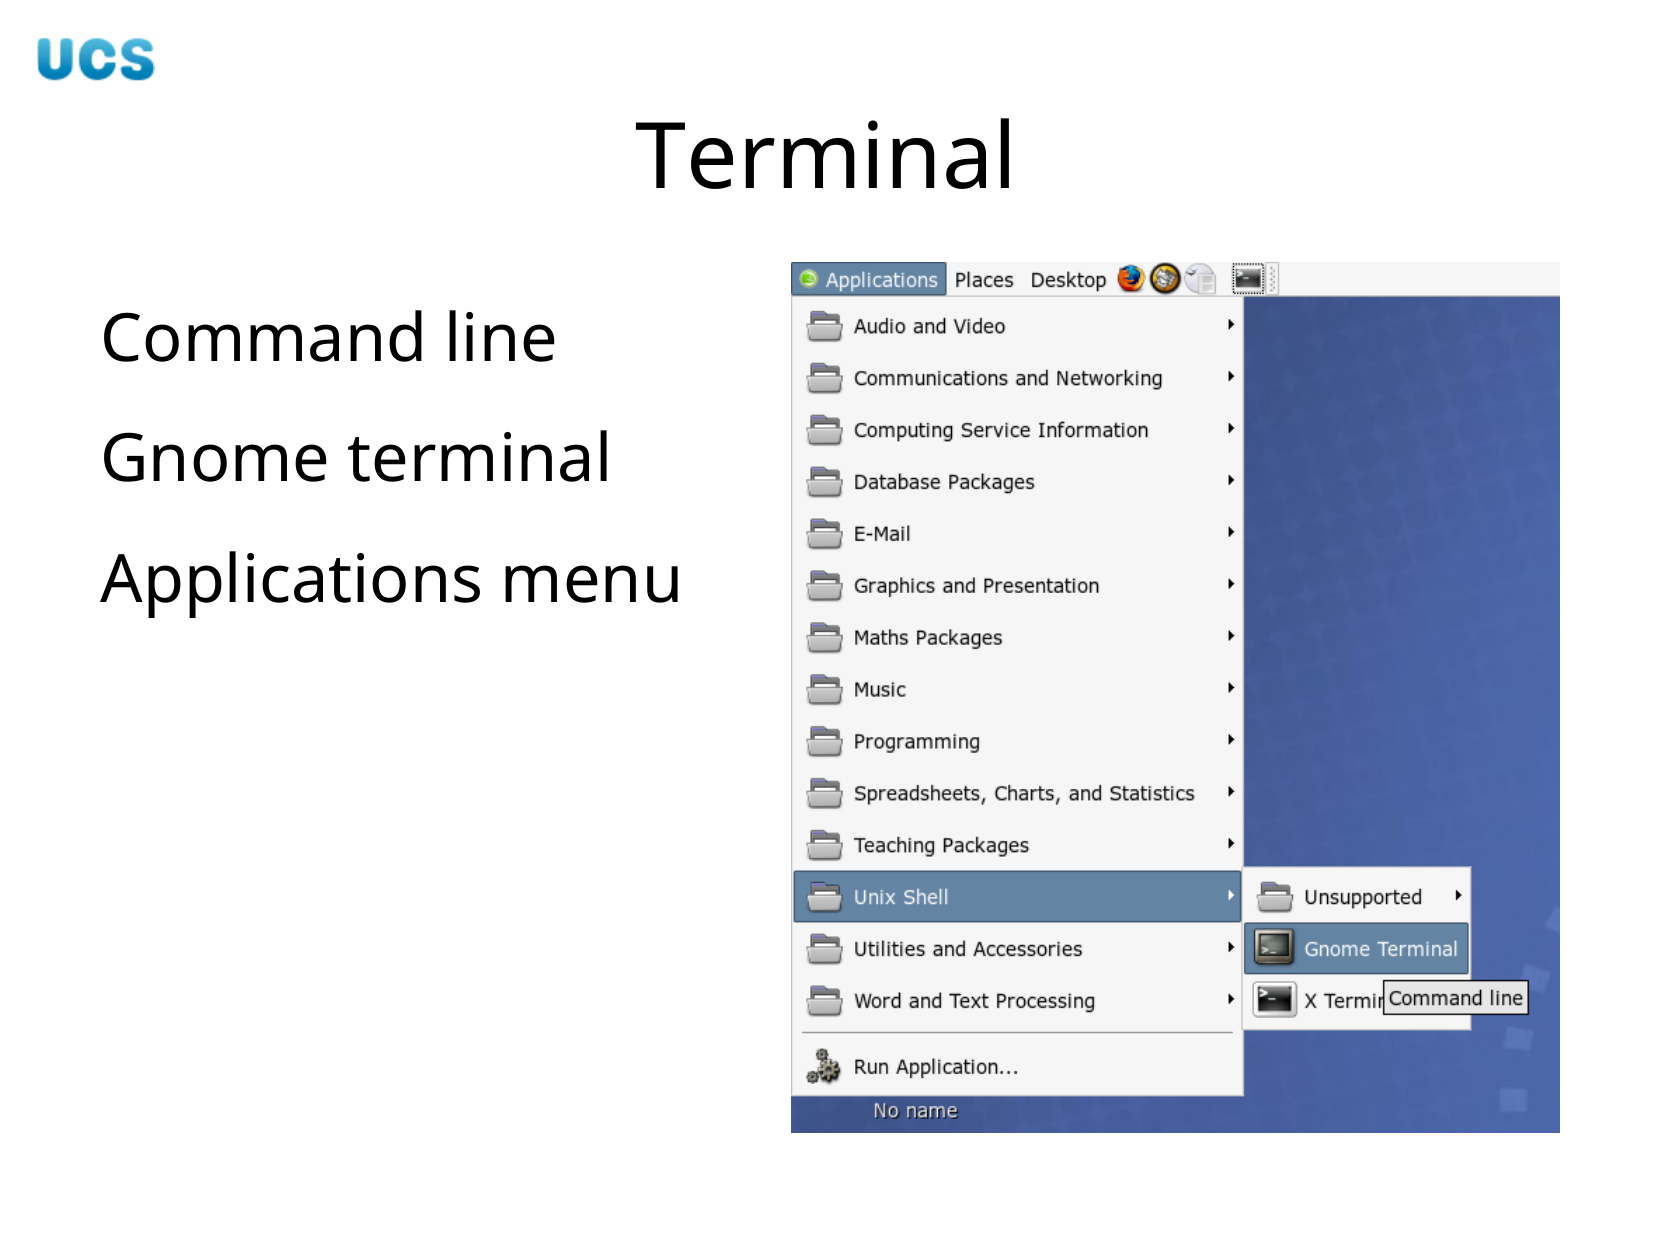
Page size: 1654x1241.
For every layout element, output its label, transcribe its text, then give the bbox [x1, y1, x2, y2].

picture [37, 37, 155, 82]
title Terminal [82, 49, 1571, 257]
list Command line Gnome terminal Applications menu [82, 290, 751, 1109]
picture [791, 262, 1560, 1133]
